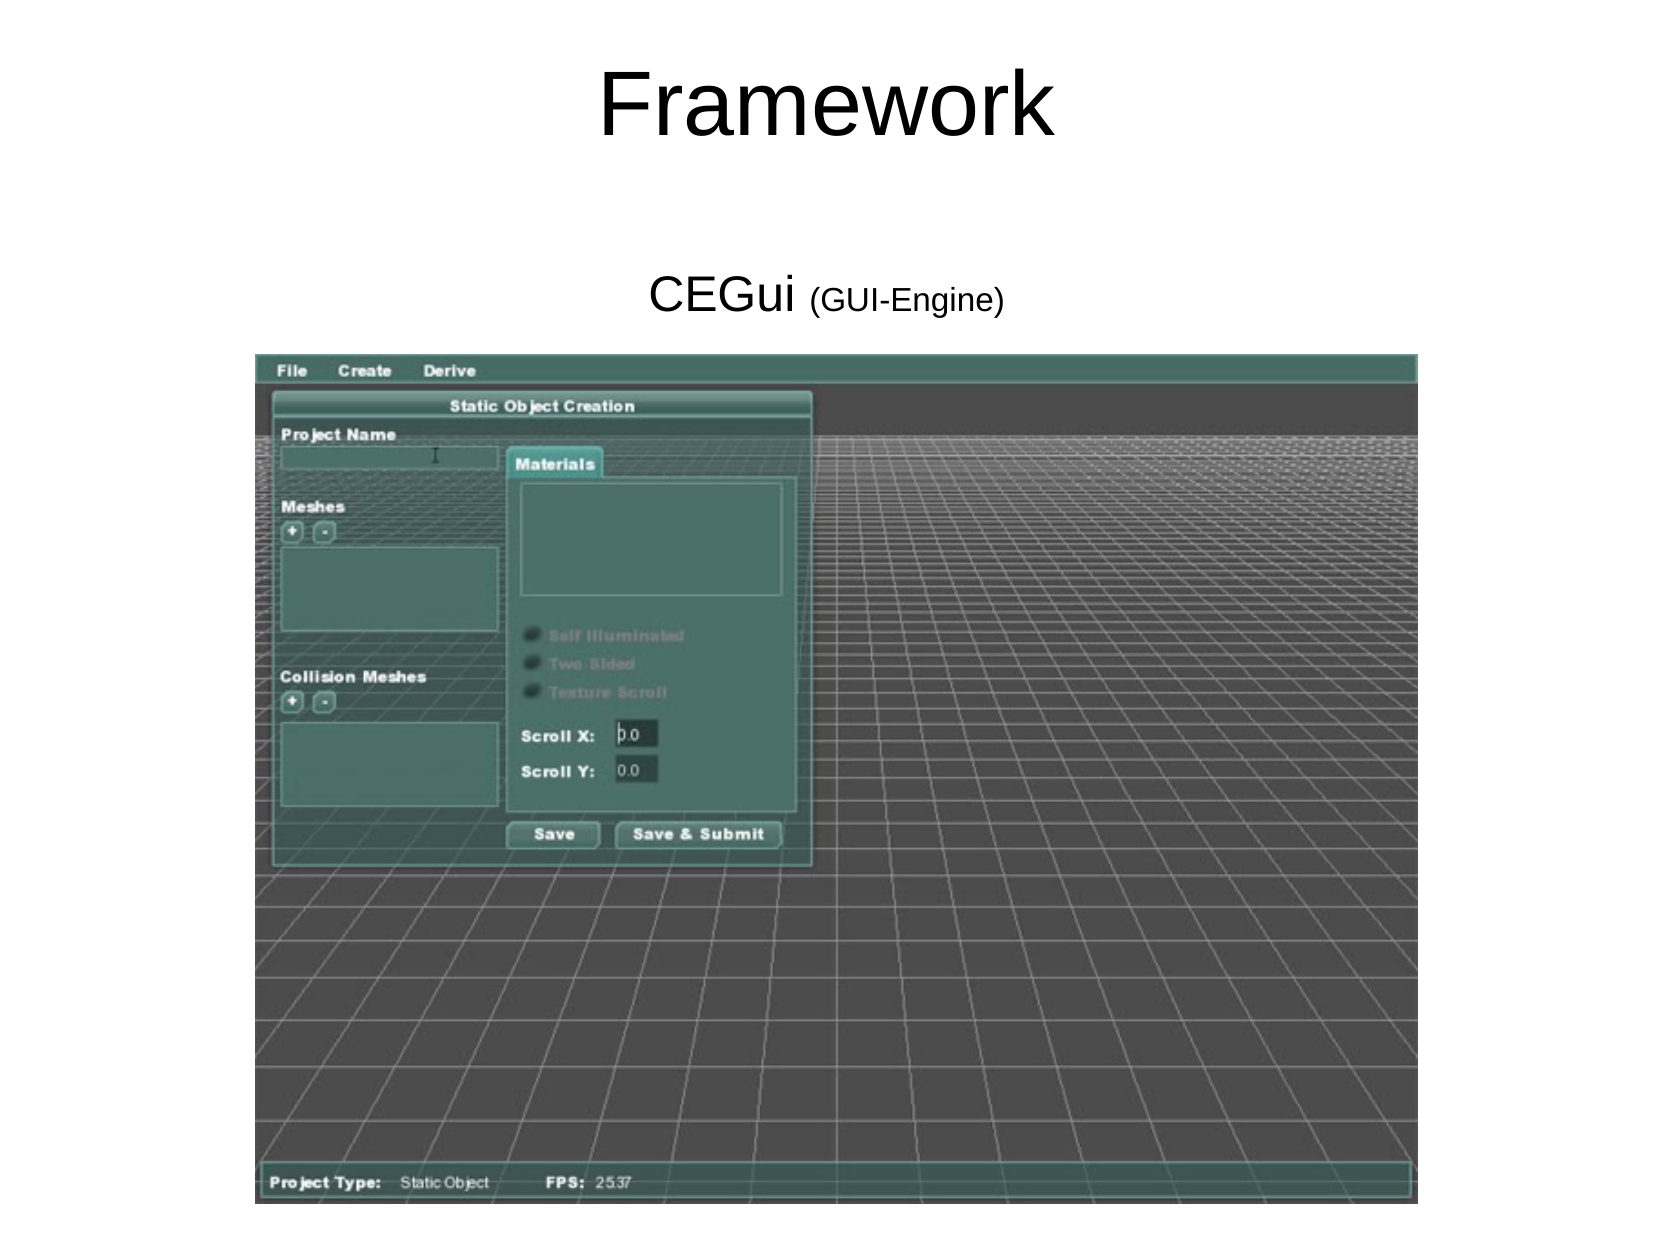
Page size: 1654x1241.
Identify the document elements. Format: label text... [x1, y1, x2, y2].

picture [255, 354, 1418, 1204]
title Framework [82, 0, 1571, 208]
text_box CEGui (GUI-Engine) [82, 265, 1571, 325]
